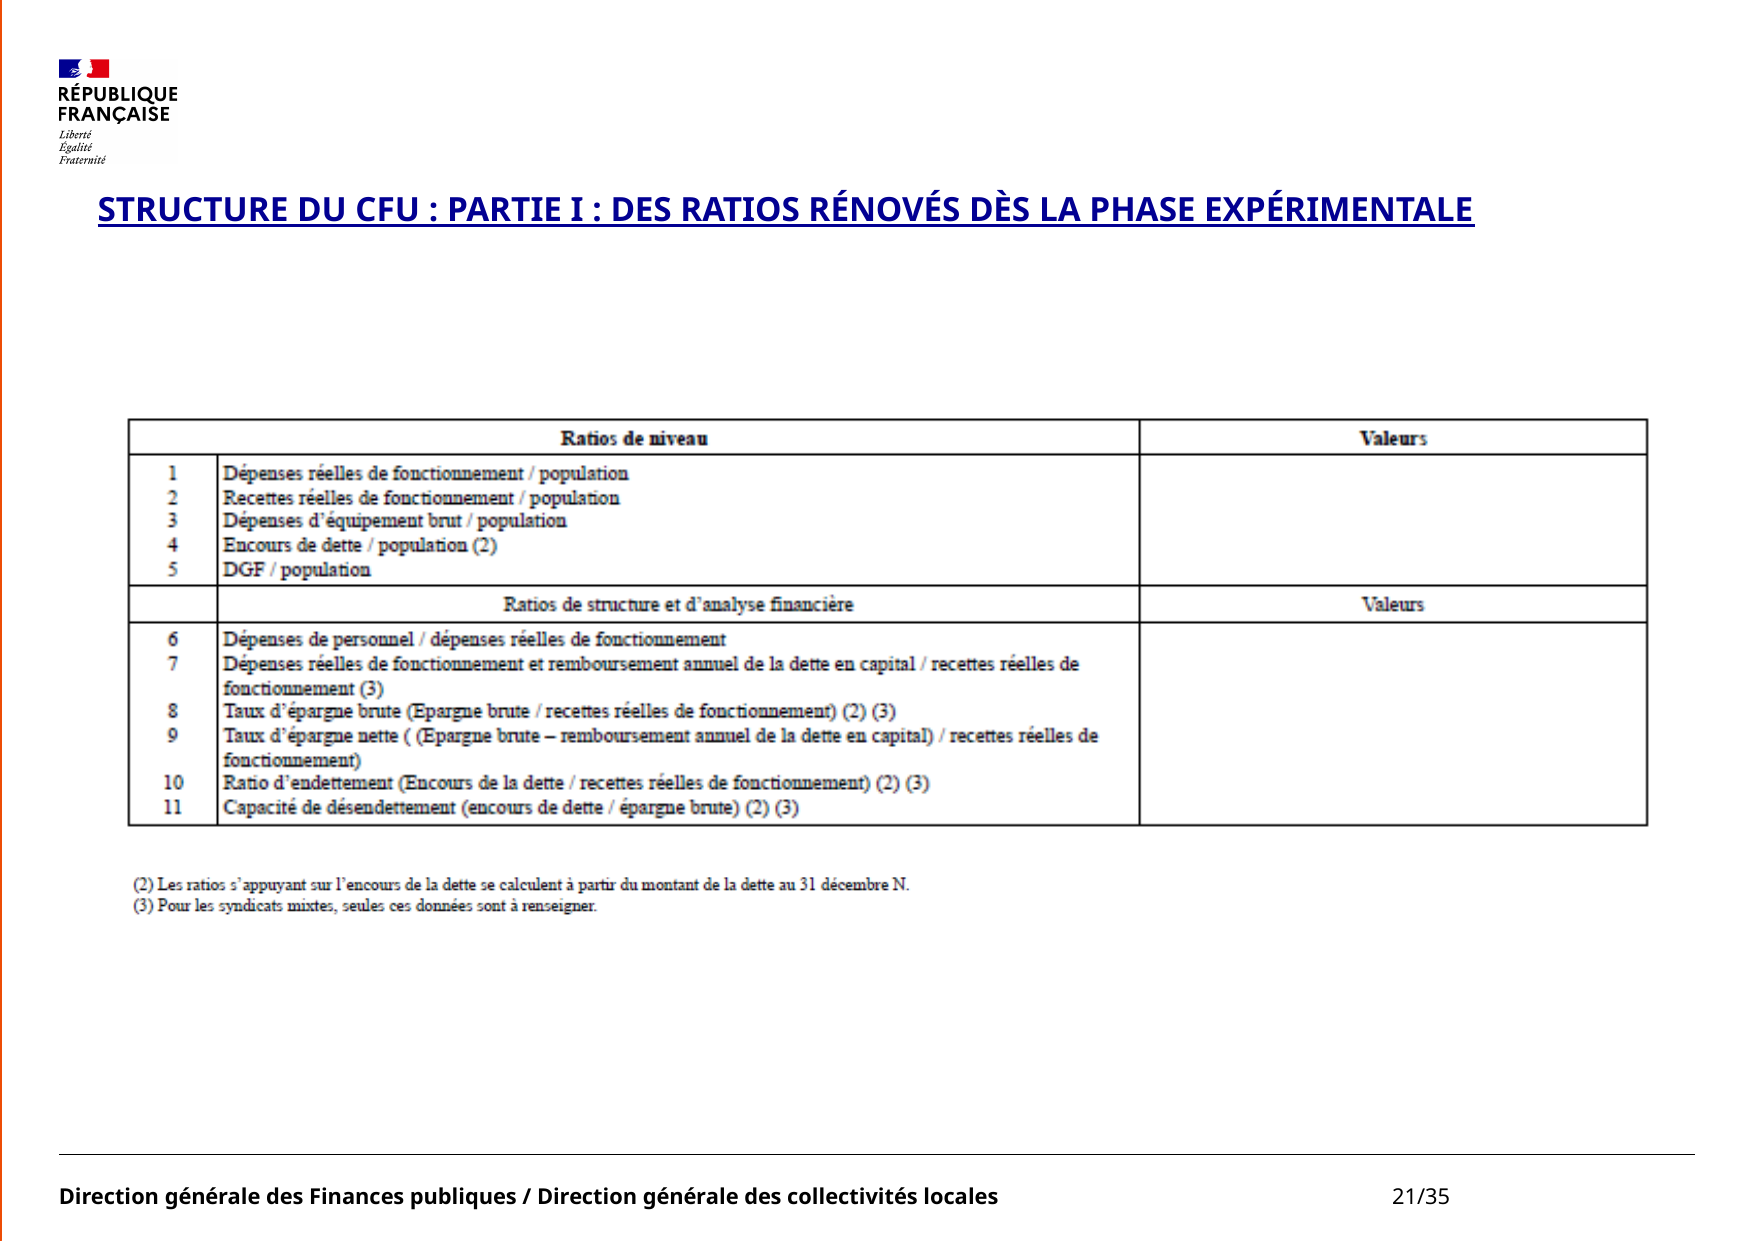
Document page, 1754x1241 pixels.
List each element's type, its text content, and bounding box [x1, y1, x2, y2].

picture [133, 876, 934, 934]
text_box STRUCTURE DU CFU : PARTIE I : DES RATIOS RÉNOVÉS DÈS LA PHASE EXPÉRIMENTALE [82, 165, 1695, 286]
picture [59, 59, 178, 164]
picture [118, 415, 1659, 835]
